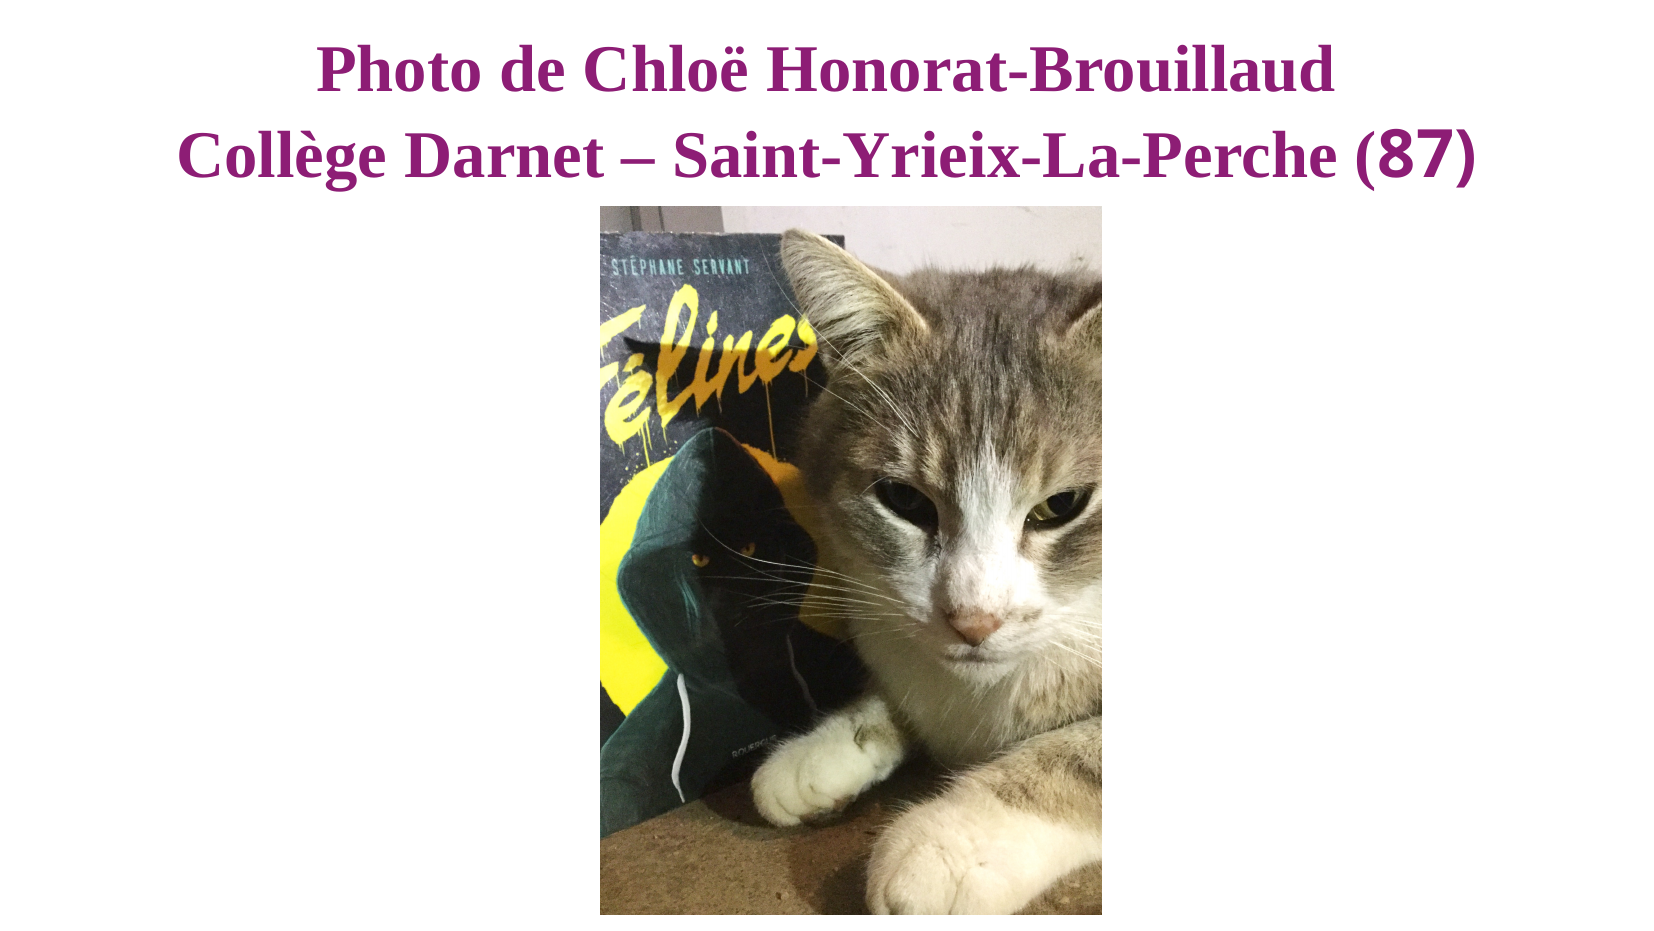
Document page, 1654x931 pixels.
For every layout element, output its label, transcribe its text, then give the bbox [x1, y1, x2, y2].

picture [600, 206, 1102, 916]
title Photo de Chloë Honorat-Brouillaud Collège Darnet – Saint-Yrieix-La-Perche (87) [82, 37, 1571, 193]
